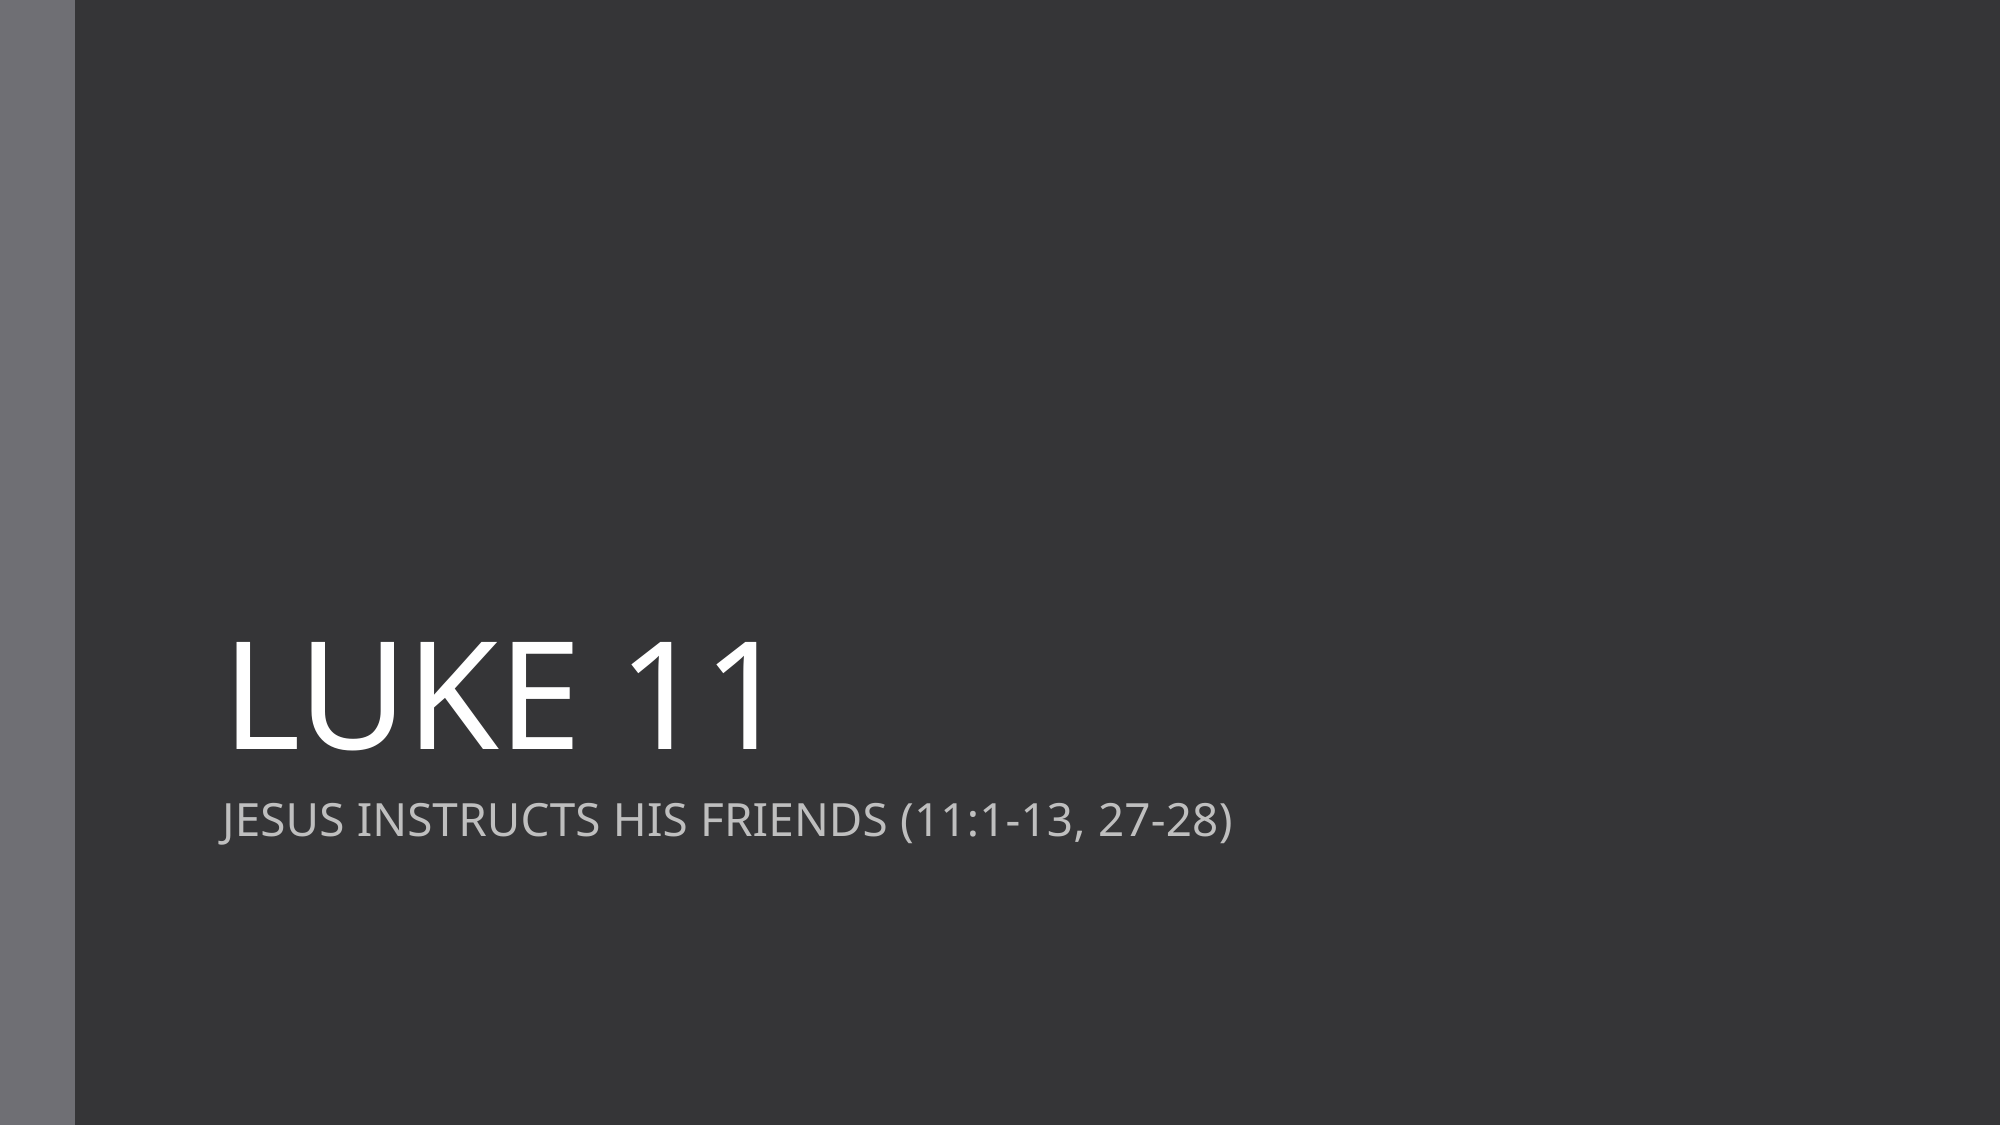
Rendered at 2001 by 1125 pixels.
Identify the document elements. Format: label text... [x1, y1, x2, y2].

title LUKE 11 [206, 124, 1752, 787]
subtitle JESUS INSTRUCTS HIS FRIENDS (11:1-13, 27-28) [206, 787, 1752, 1066]
